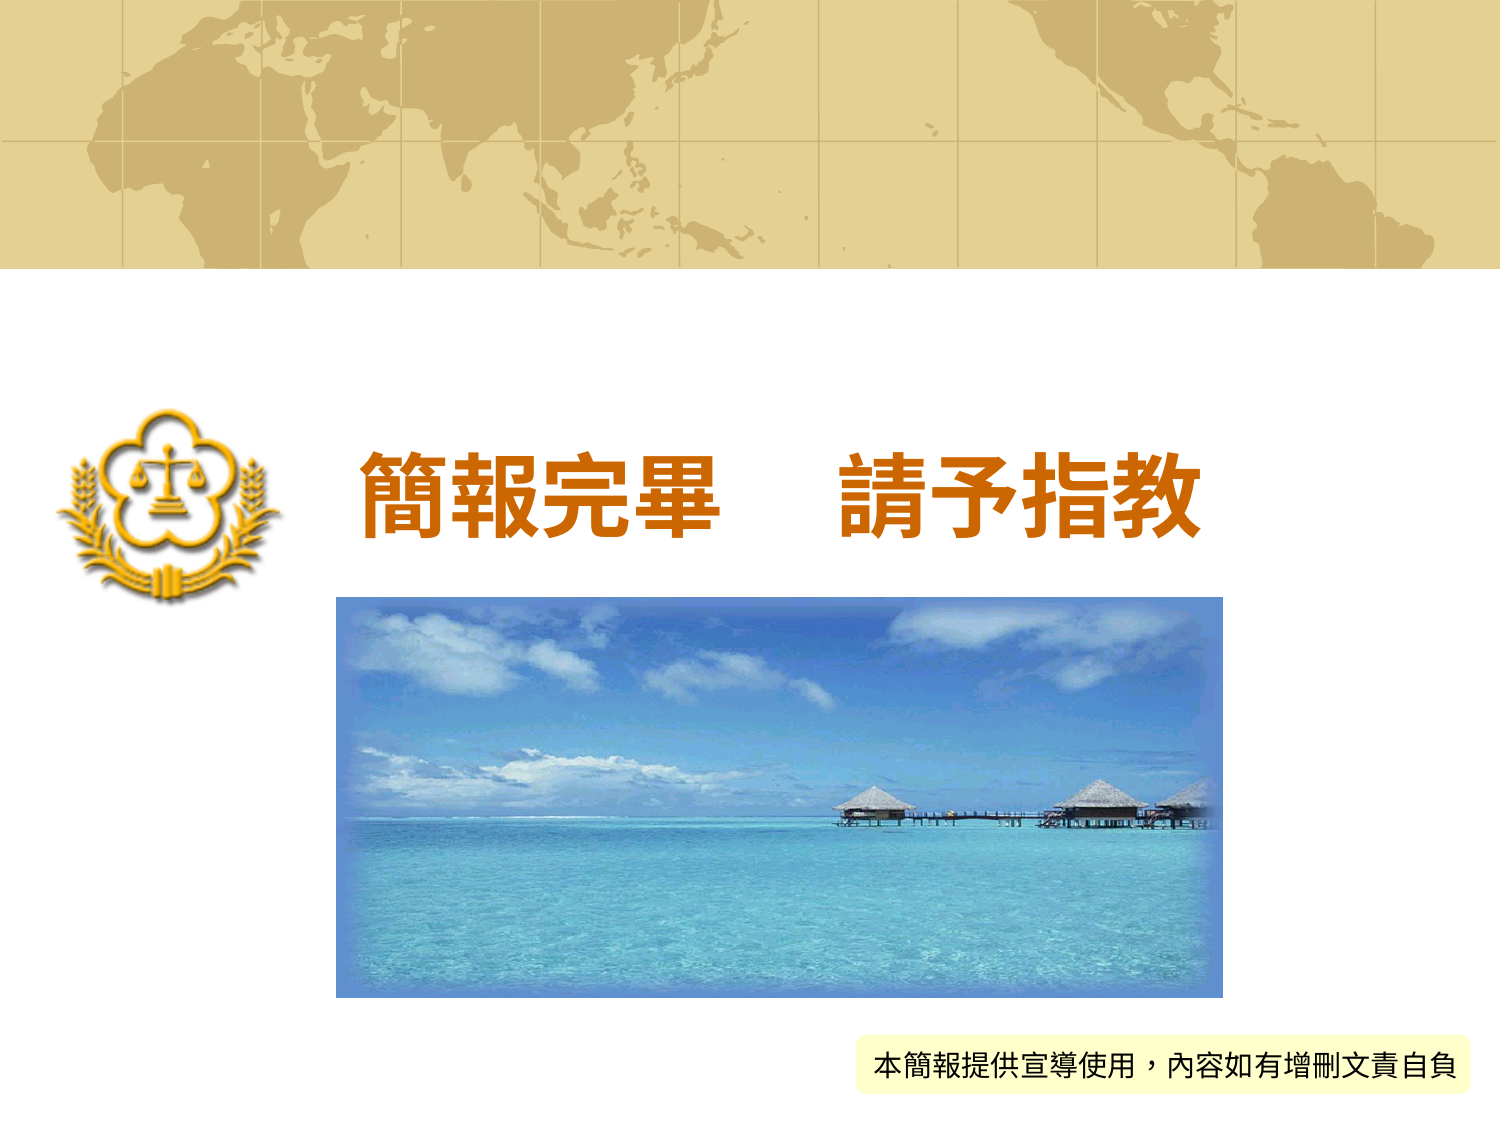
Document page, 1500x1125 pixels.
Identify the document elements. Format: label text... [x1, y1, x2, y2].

text_box 本簡報提供宣導使用，內容如有增刪文責自負 [856, 1034, 1471, 1094]
picture [336, 597, 1223, 998]
title 簡報完畢 請予指教 [300, 299, 1438, 688]
